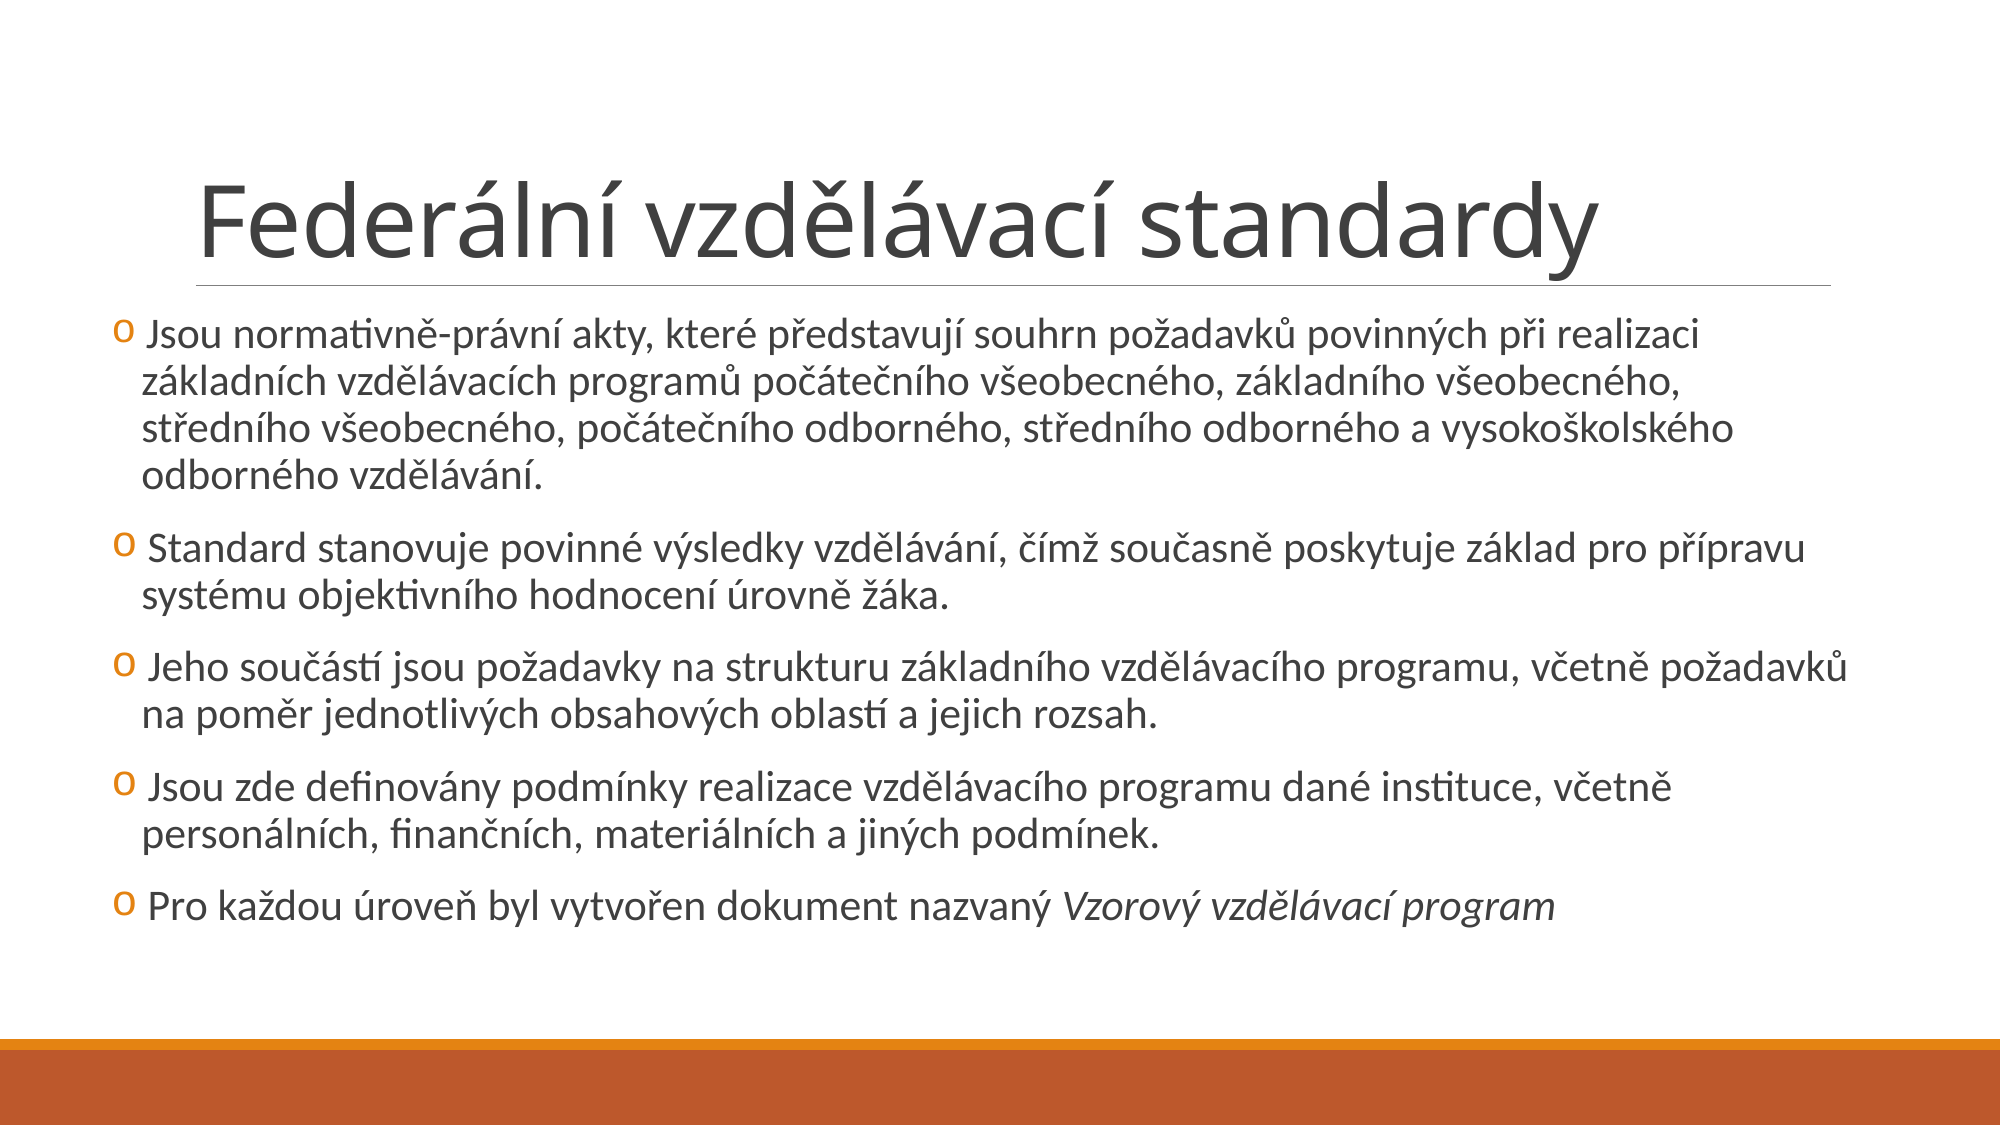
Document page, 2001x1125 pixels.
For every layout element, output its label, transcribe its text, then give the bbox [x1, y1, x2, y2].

list Jsou normativně-právní akty, které představují souhrn požadavků povinných při realizaci základních vzdělávacích programů počátečního všeobecného, základního všeobecného, středního všeobecného, počátečního odborného, středního odborného a vysokoškolského odborného vzdělávání. Standard stanovuje povinné výsledky vzdělávání, čímž současně poskytuje základ pro přípravu systému objektivního hodnocení úrovně žáka. Jeho součástí jsou požadavky na strukturu základního vzdělávacího programu, včetně požadavků na poměr jednotlivých obsahových oblastí a jejich rozsah. Jsou zde definovány podmínky realizace vzdělávacího programu dané instituce, včetně personálních, finančních, materiálních a jiných podmínek. Pro každou úroveň byl vytvořen dokument nazvaný Vzorový vzdělávací program [111, 302, 1861, 1033]
title Federální vzdělávací standardy [180, 47, 1831, 286]
